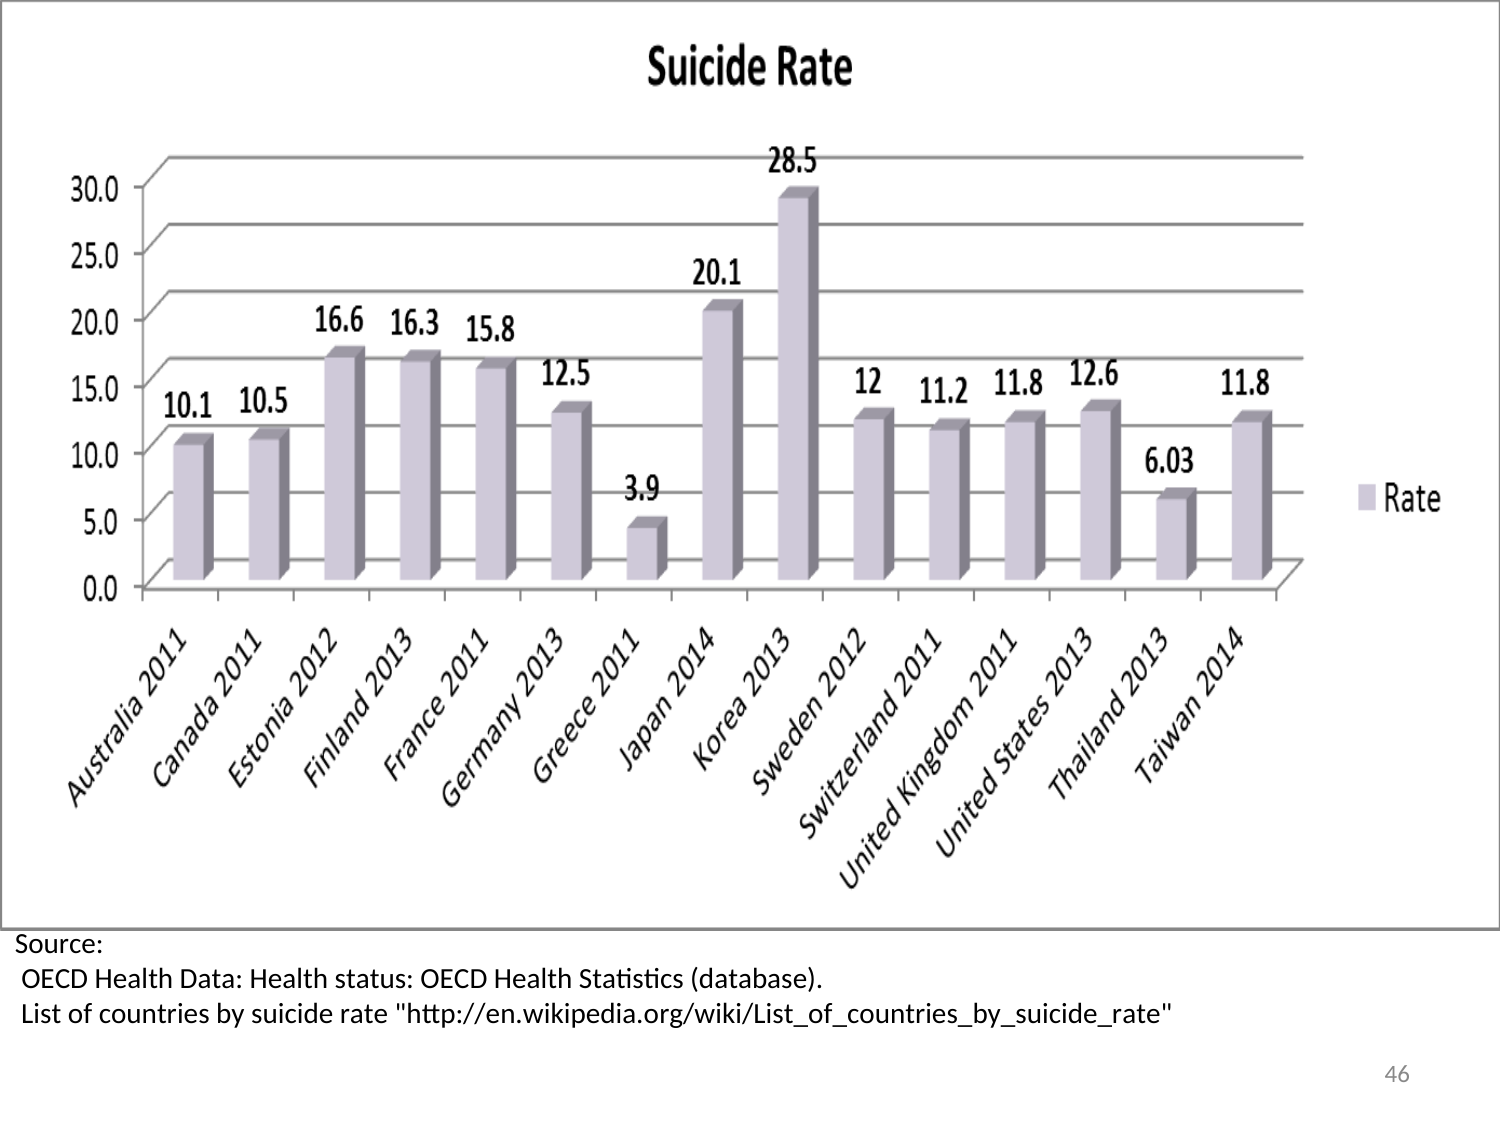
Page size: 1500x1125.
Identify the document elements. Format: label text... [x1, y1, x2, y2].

text_box <編號> [1074, 1042, 1426, 1103]
text_box Source: OECD Health Data: Health status: OECD Health Statistics (database). List of countries by suicide rate "http://en.wikipedia.org/wiki/List_of_countries_by_suicide_rate" [0, 931, 1500, 1038]
picture [0, 0, 1500, 931]
